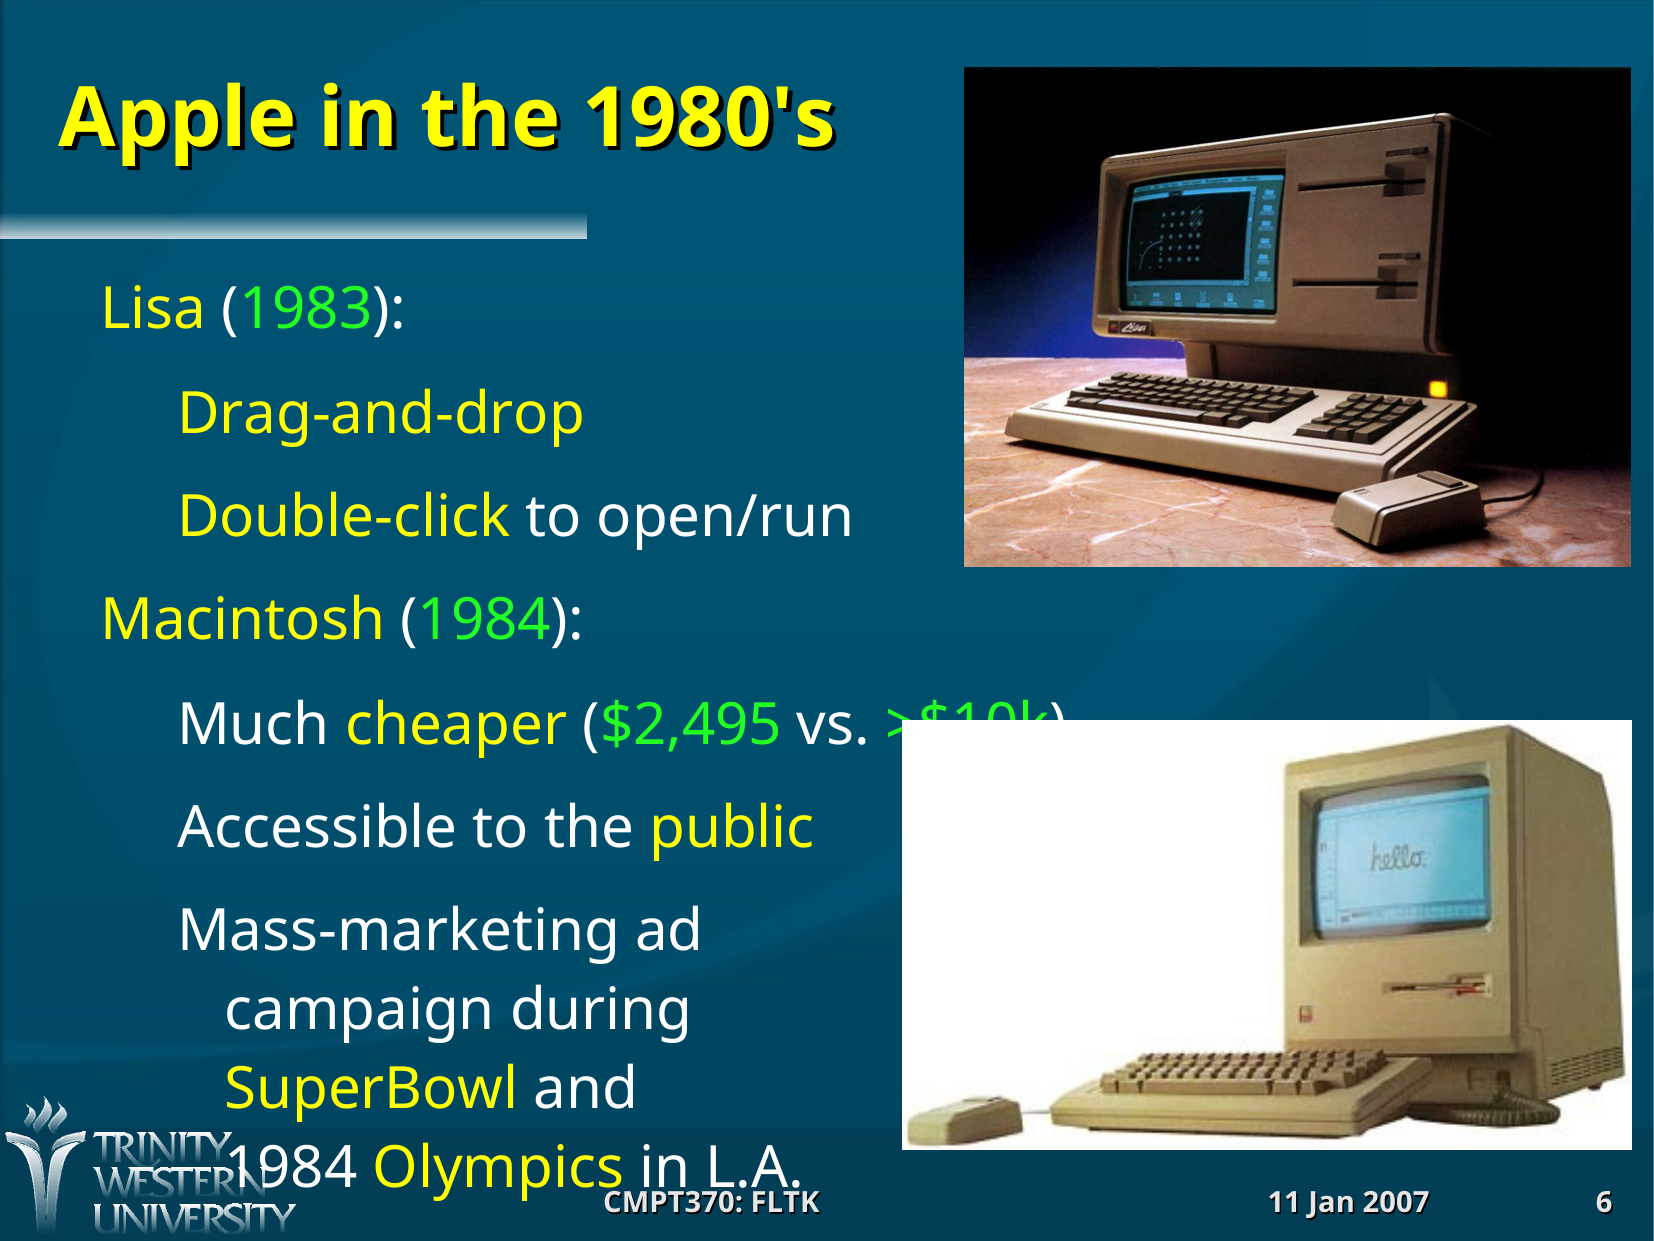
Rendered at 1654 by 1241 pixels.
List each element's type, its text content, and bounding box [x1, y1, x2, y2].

list Lisa (1983): Drag-and-drop Double-click to open/run Macintosh (1984): Much cheaper ($2,495 vs. >$10k) Accessible to the public Mass-marketing ad campaign during SuperBowl and 1984 Olympics in L.A. [82, 266, 1305, 1109]
picture [38, 1227, 54, 1232]
title Apple in the 1980's [59, 19, 1548, 208]
picture [965, 68, 1630, 566]
picture [0, 233, 586, 238]
picture [902, 692, 1654, 1149]
picture [0, 214, 586, 232]
